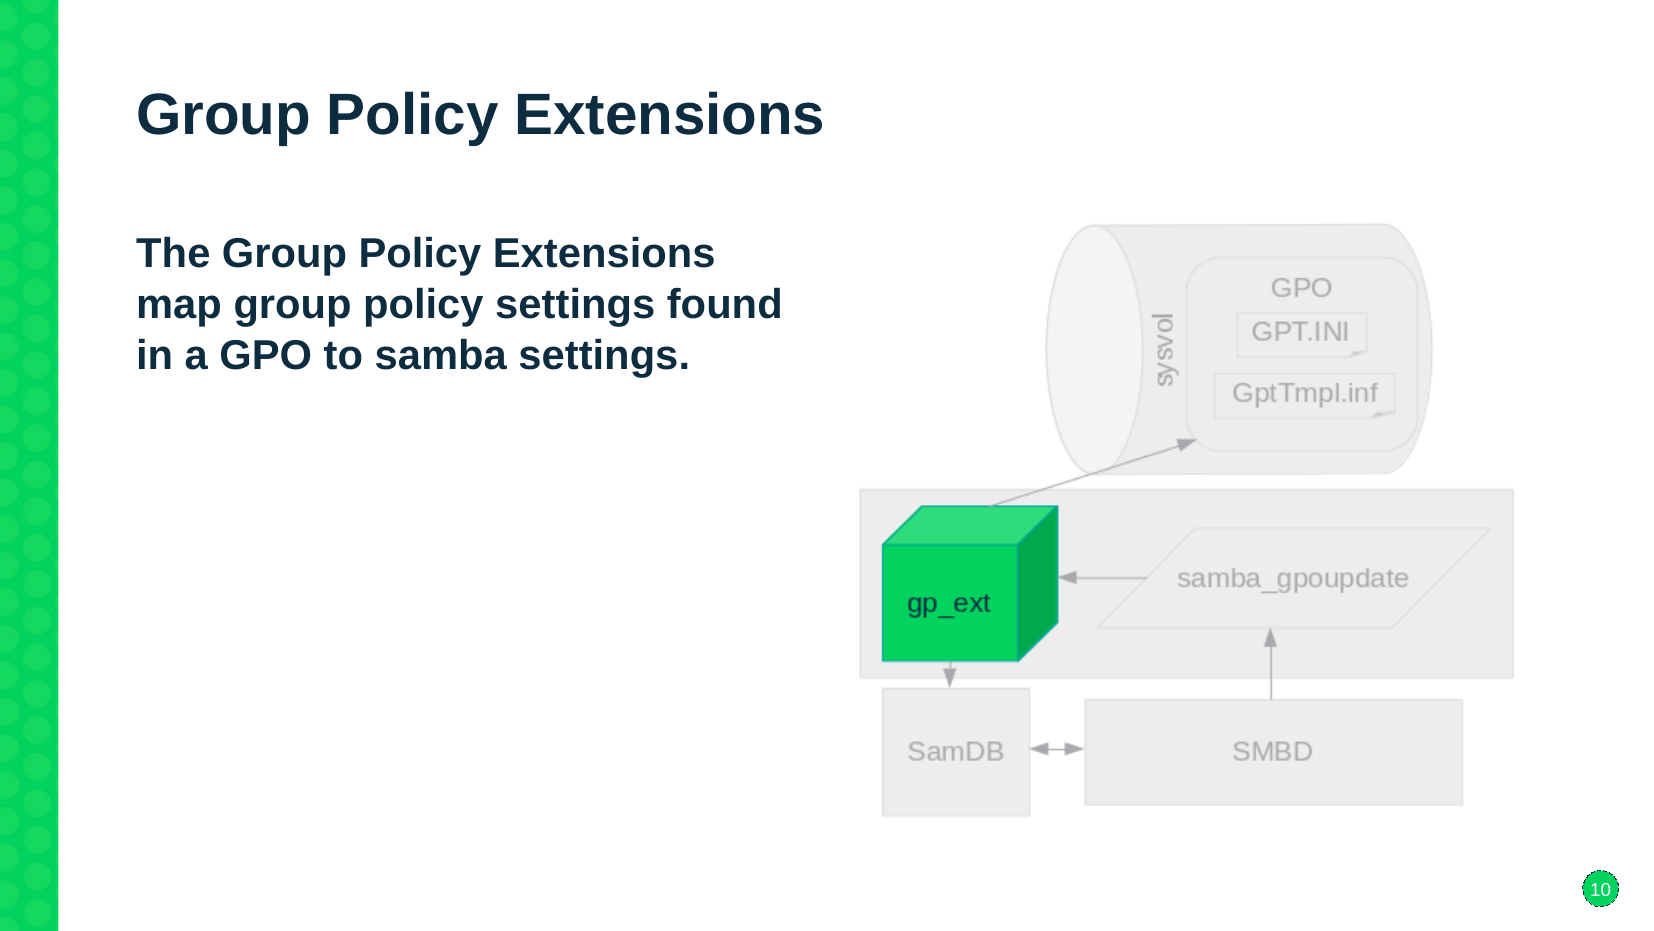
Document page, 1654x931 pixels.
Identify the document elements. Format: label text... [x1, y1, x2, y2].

picture [851, 217, 1523, 826]
picture [0, 0, 76, 931]
list The Group Policy Extensions map group policy settings found in a GPO to samba settings. [121, 217, 809, 825]
title Group Policy Extensions [121, 37, 1531, 193]
